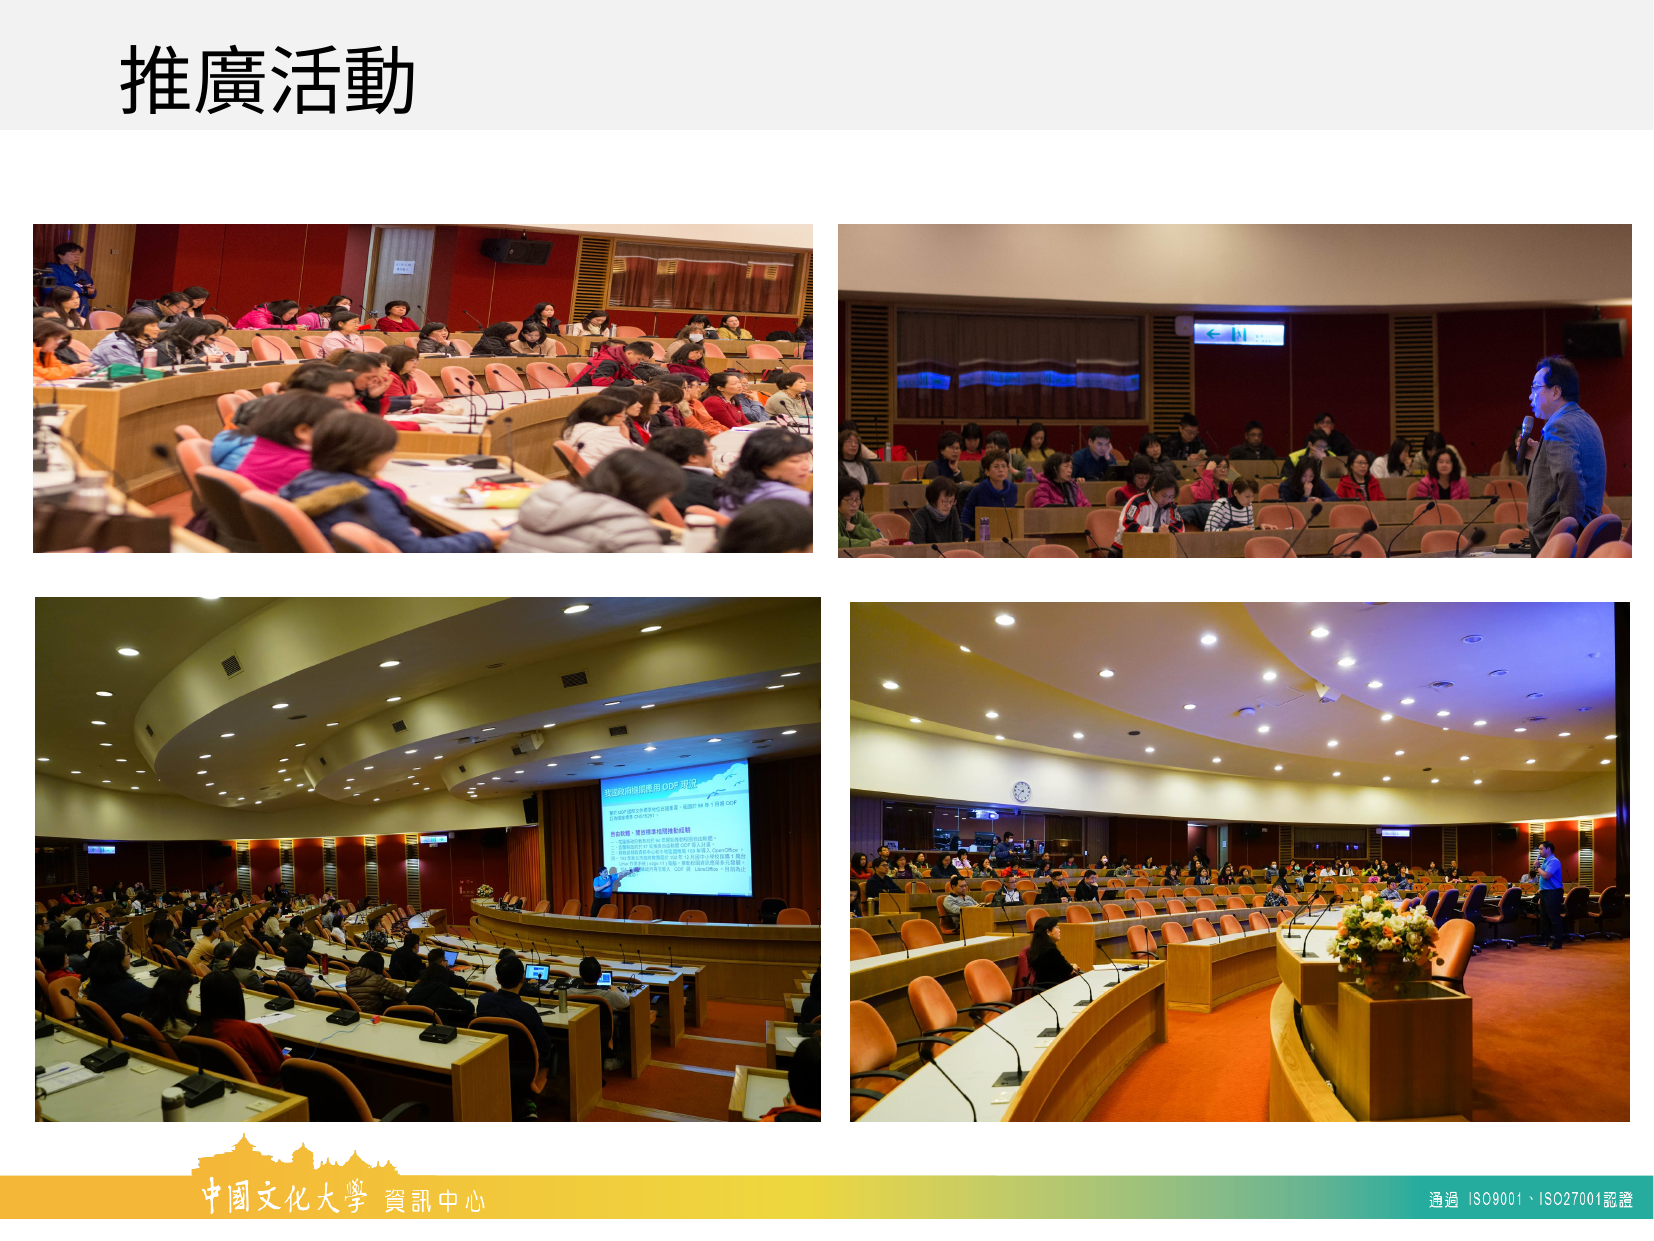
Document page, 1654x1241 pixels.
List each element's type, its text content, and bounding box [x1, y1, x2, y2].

picture [850, 602, 1630, 1123]
title 推廣活動 [118, 0, 1571, 166]
picture [0, 1133, 1654, 1219]
picture [35, 597, 821, 1123]
picture [33, 224, 813, 553]
picture [838, 224, 1632, 558]
